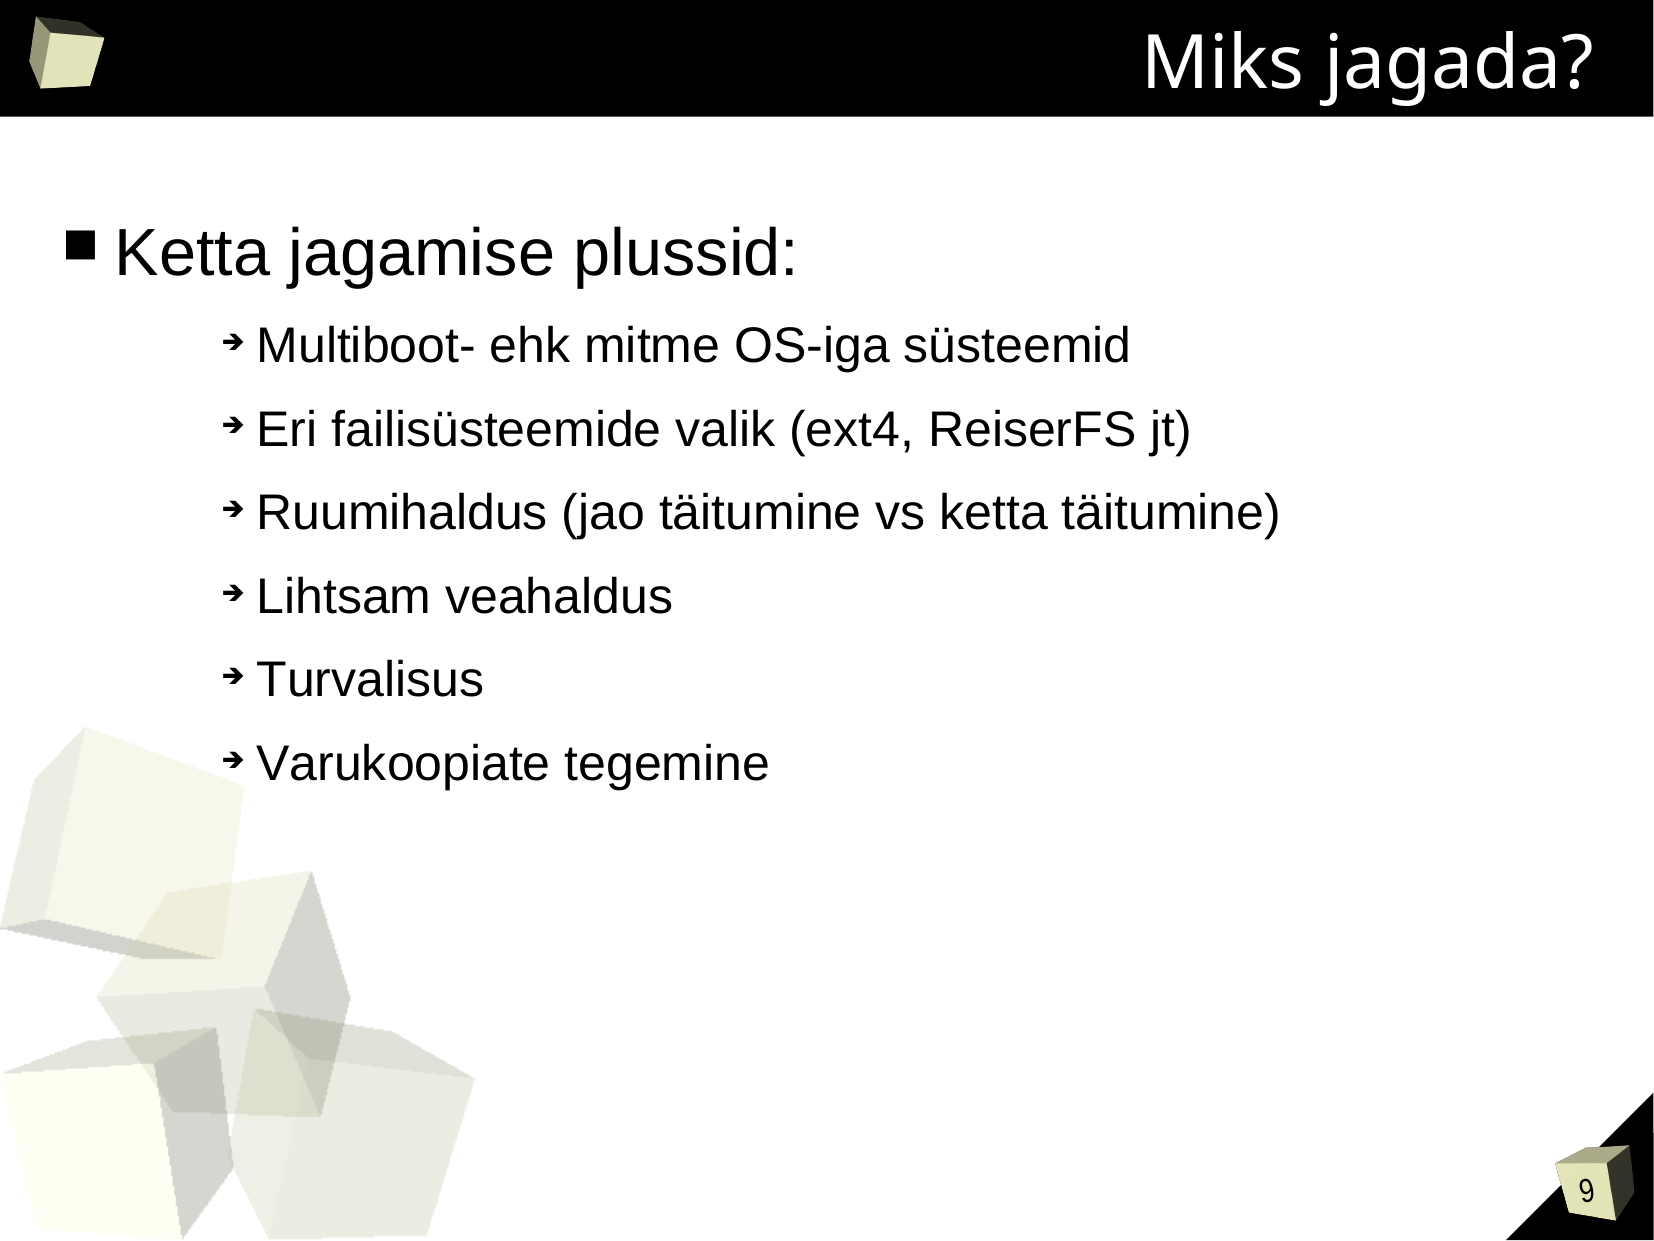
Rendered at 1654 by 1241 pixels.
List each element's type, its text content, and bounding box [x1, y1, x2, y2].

title Miks jagada? [118, 0, 1595, 119]
list Ketta jagamise plussid: Multiboot- ehk mitme OS-iga süsteemid Eri failisüsteemide valik (ext4, ReiserFS jt) Ruumihaldus (jao täitumine vs ketta täitumine) Lihtsam veahaldus Turvalisus Varukoopiate tegemine [44, 177, 1611, 1214]
picture [0, 726, 477, 1241]
